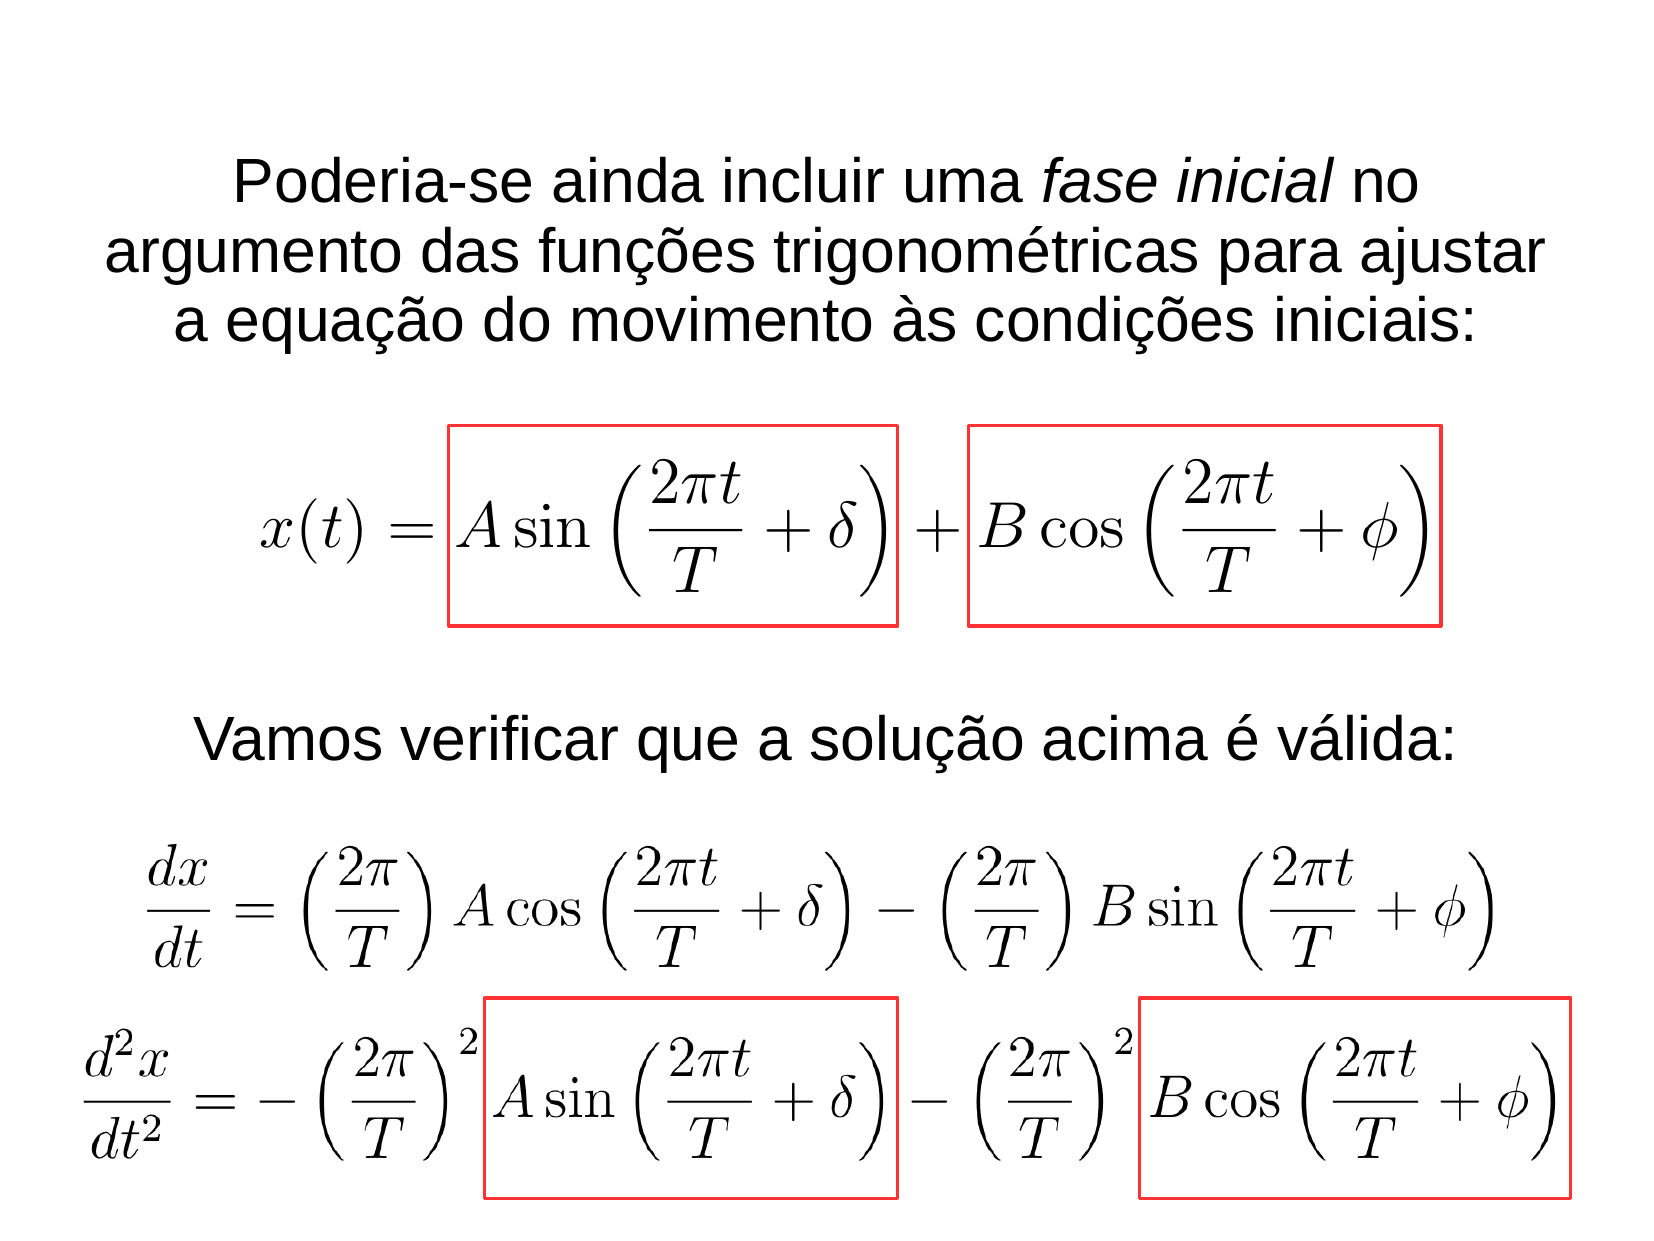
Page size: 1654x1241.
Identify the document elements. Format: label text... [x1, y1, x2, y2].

picture [1141, 1000, 1569, 1184]
picture [43, 826, 1589, 1184]
picture [233, 441, 447, 615]
picture [899, 441, 967, 615]
picture [1443, 441, 1453, 615]
subtitle Poderia-se ainda incluir uma fase inicial no argumento das funções trigonométricas para ajustar a equação do movimento às condições iniciais: Vamos verificar que a solução acima é válida: [82, 49, 1571, 826]
picture [486, 1000, 896, 1184]
picture [970, 441, 1439, 615]
picture [450, 441, 896, 615]
